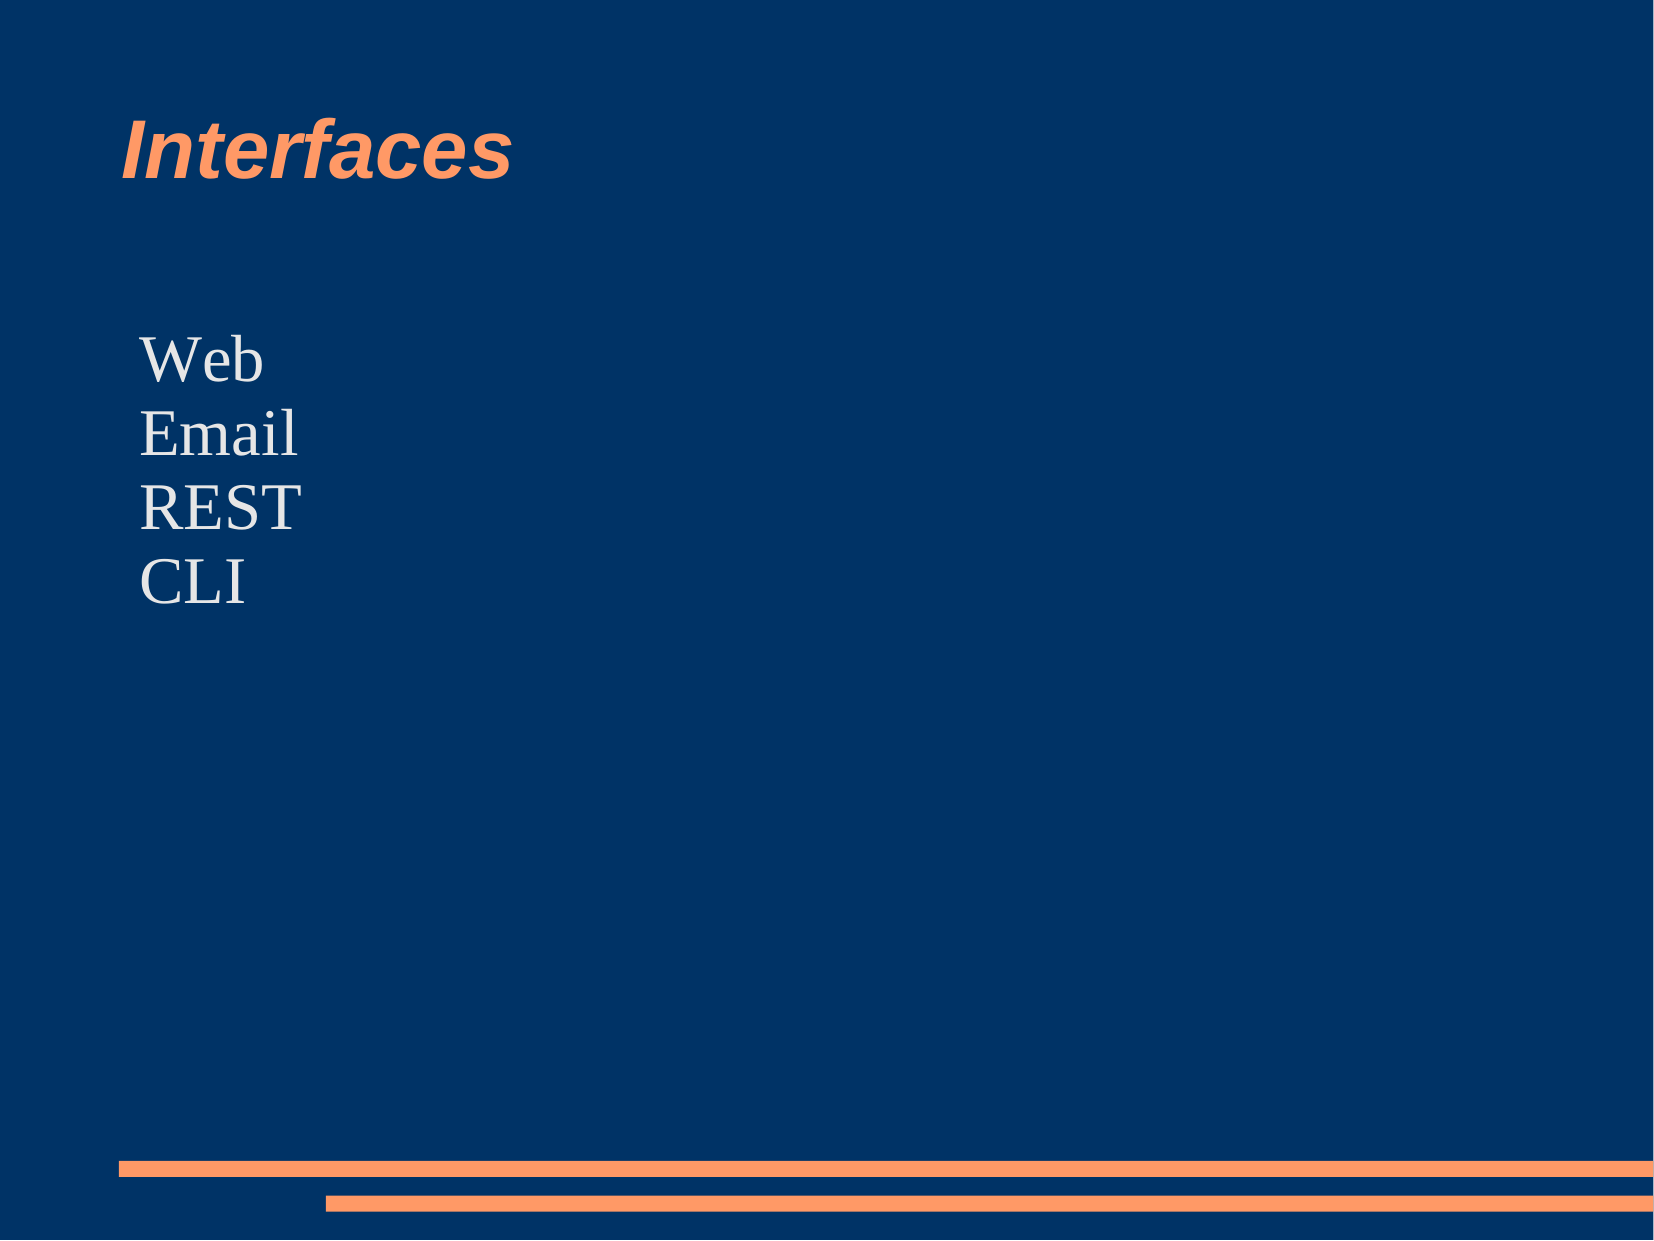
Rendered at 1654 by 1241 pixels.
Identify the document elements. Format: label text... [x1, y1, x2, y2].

title Interfaces [121, 53, 1534, 247]
list Web Email REST CLI [121, 322, 1561, 1118]
